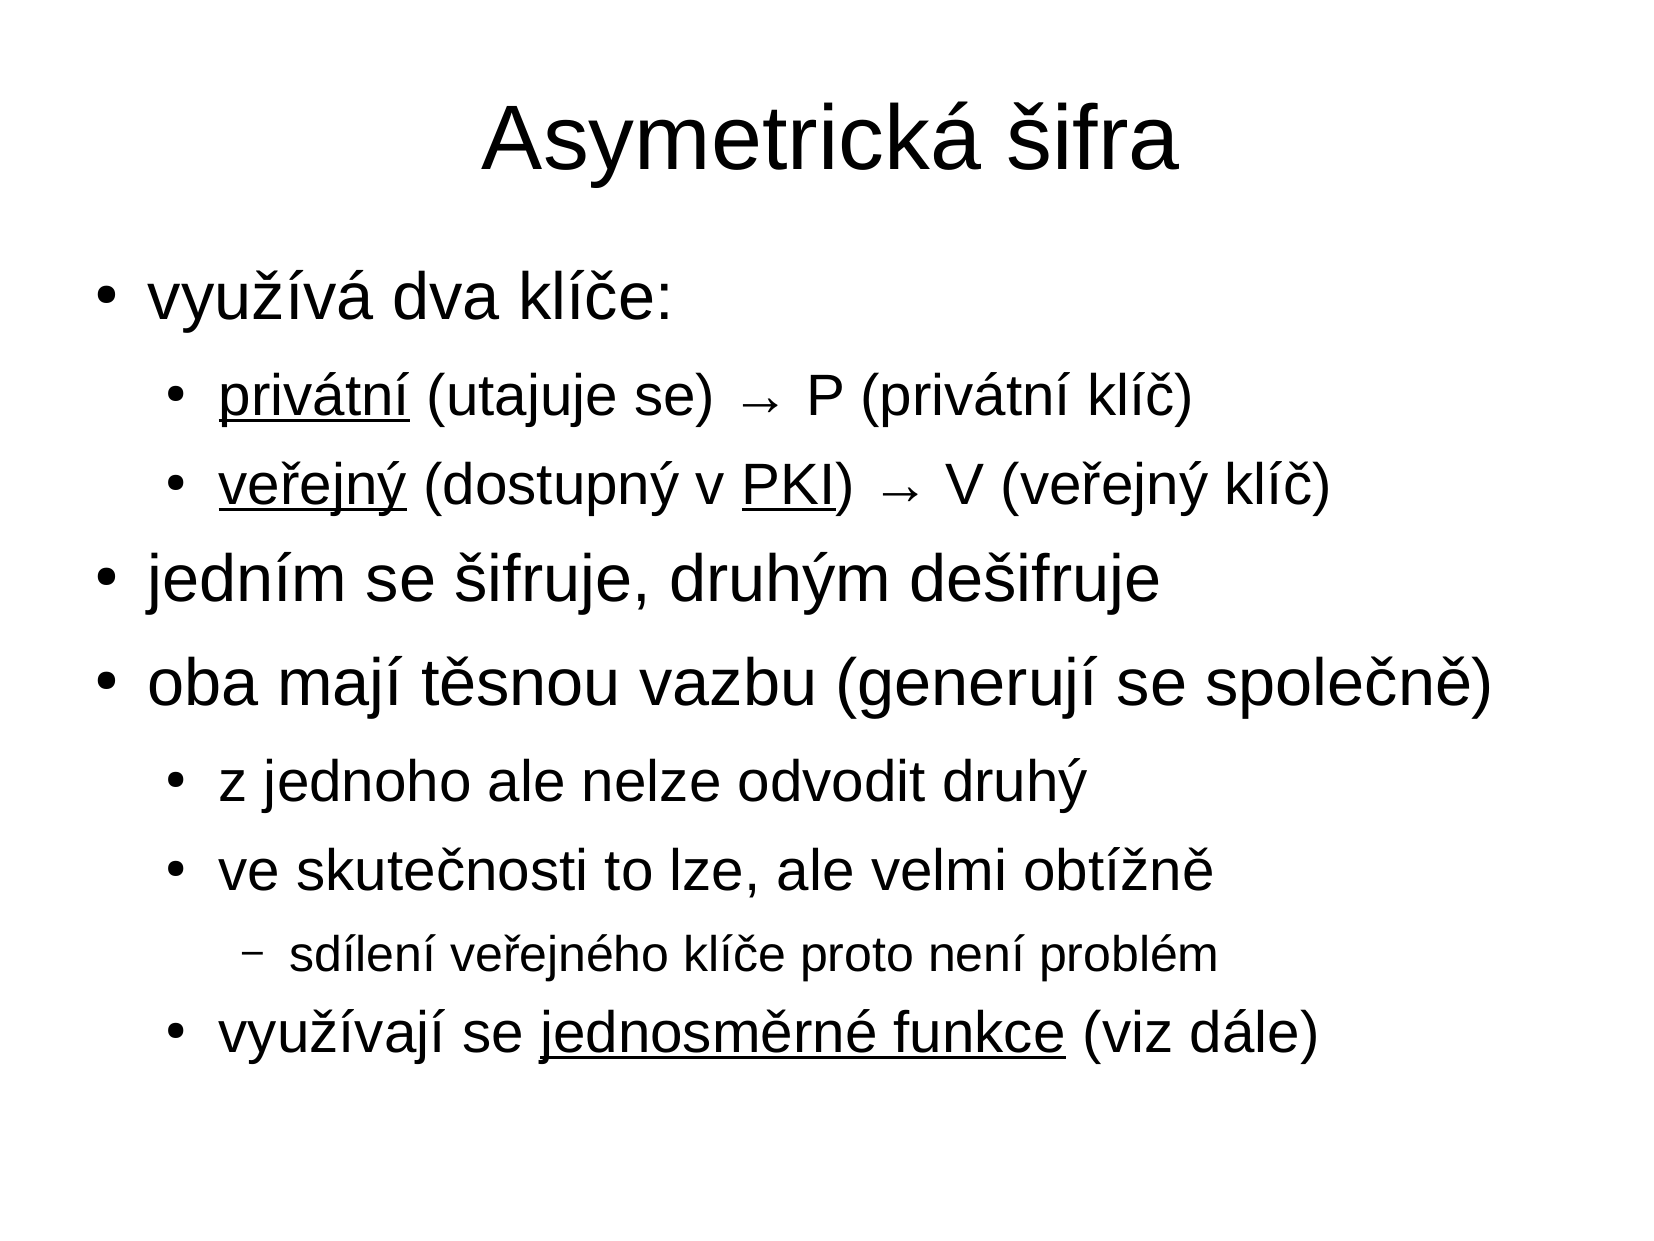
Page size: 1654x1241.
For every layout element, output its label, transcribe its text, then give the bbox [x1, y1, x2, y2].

title Asymetrická šifra [87, 57, 1576, 218]
list využívá dva klíče: privátní (utajuje se) → P (privátní klíč) veřejný (dostupný v PKI) → V (veřejný klíč) jedním se šifruje, druhým dešifruje oba mají těsnou vazbu (generují se společně) z jednoho ale nelze odvodit druhý ve skutečnosti to lze, ale velmi obtížně sdílení veřejného klíče proto není problém využívají se jednosměrné funkce (viz dále) [76, 258, 1565, 1065]
